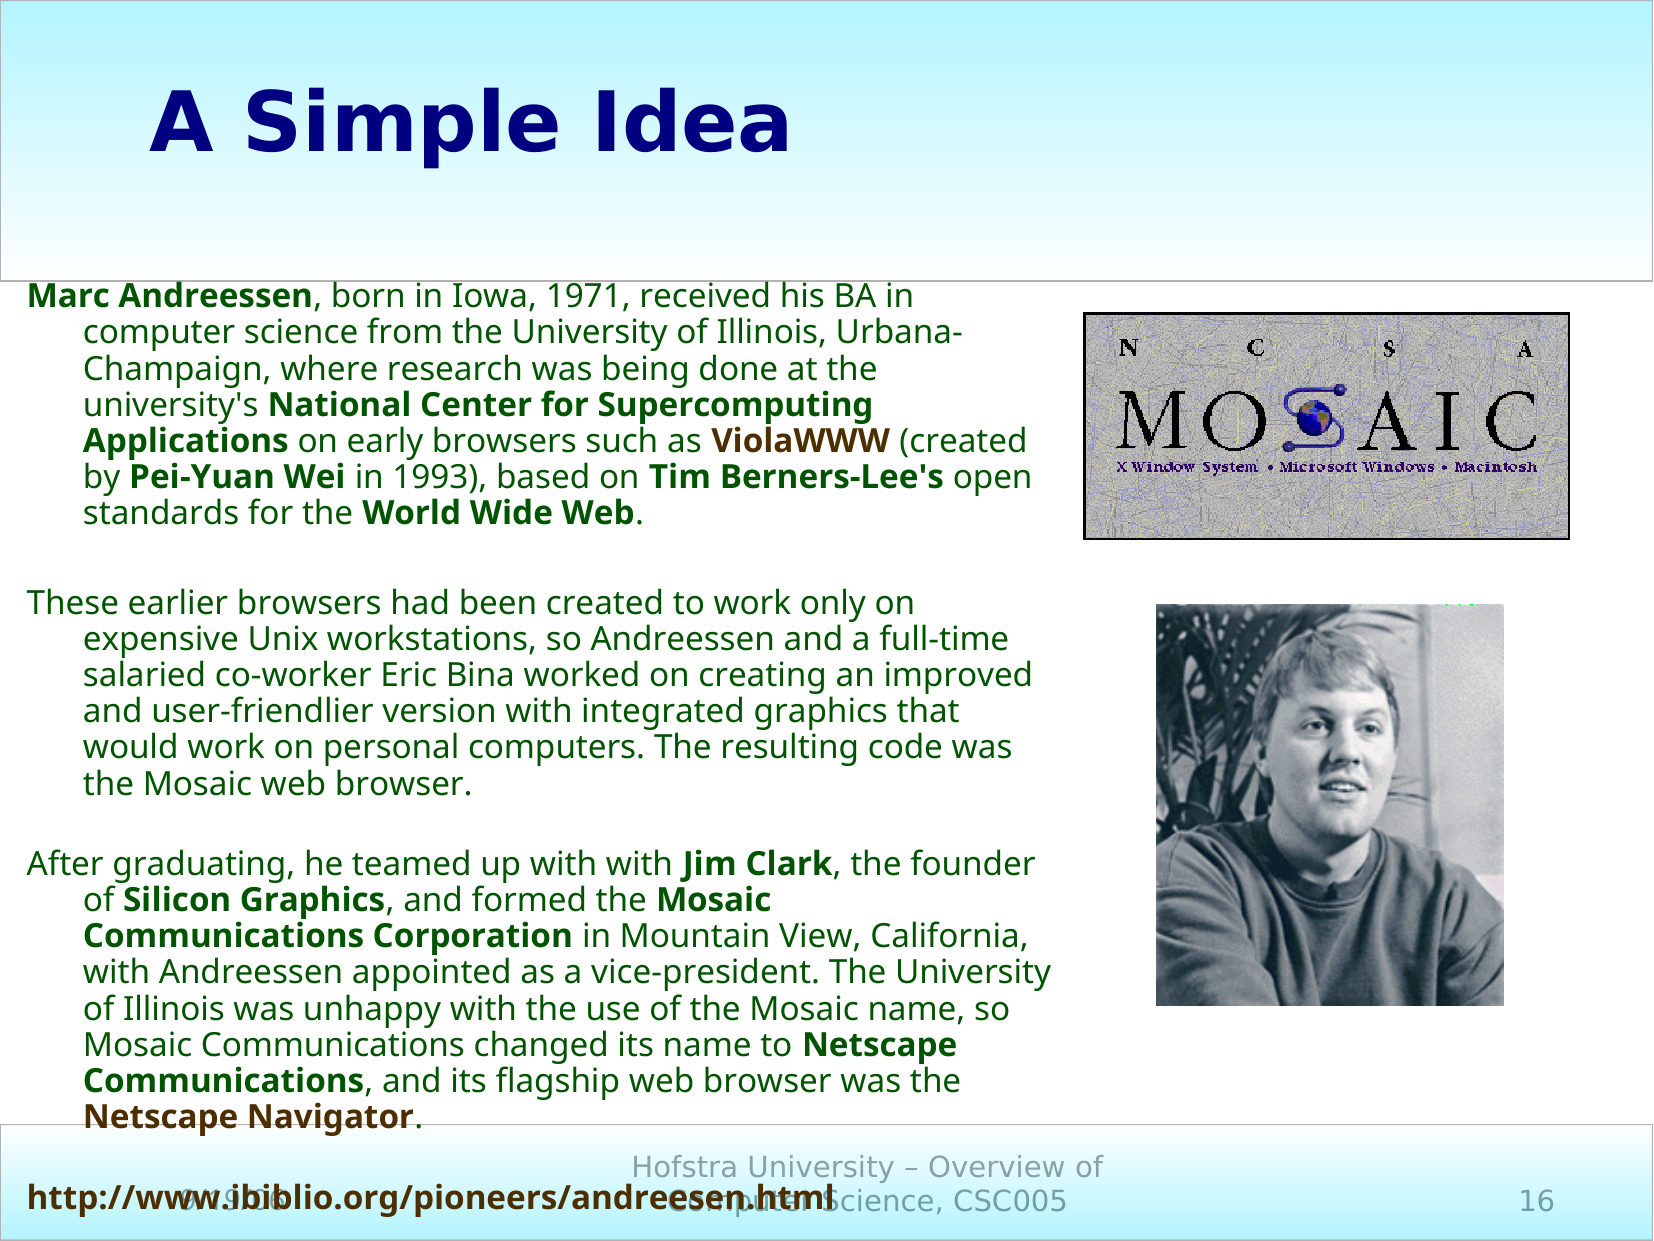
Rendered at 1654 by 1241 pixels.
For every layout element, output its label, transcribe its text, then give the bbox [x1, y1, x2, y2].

title A Simple Idea [134, 36, 1540, 209]
picture [1083, 312, 1570, 540]
list Marc Andreessen, born in Iowa, 1971, received his BA in computer science from the University of Illinois, Urbana-Champaign, where research was being done at the university's National Center for Supercomputing Applications on early browsers such as ViolaWWW (created by Pei-Yuan Wei in 1993), based on Tim Berners-Lee's open standards for the World Wide Web. These earlier browsers had been created to work only on expensive Unix workstations, so Andreessen and a full-time salaried co-worker Eric Bina worked on creating an improved and user-friendlier version with integrated graphics that would work on personal computers. The resulting code was the Mosaic web browser. After graduating, he teamed up with with Jim Clark, the founder of Silicon Graphics, and formed the Mosaic Communications Corporation in Mountain View, California, with Andreessen appointed as a vice-president. The University of Illinois was unhappy with the use of the Mosaic name, so Mosaic Communications changed its name to Netscape Communications, and its flagship web browser was the Netscape Navigator. http://www.ibiblio.org/pioneers/andreesen.html [11, 271, 1076, 1182]
picture [1156, 604, 1504, 1006]
